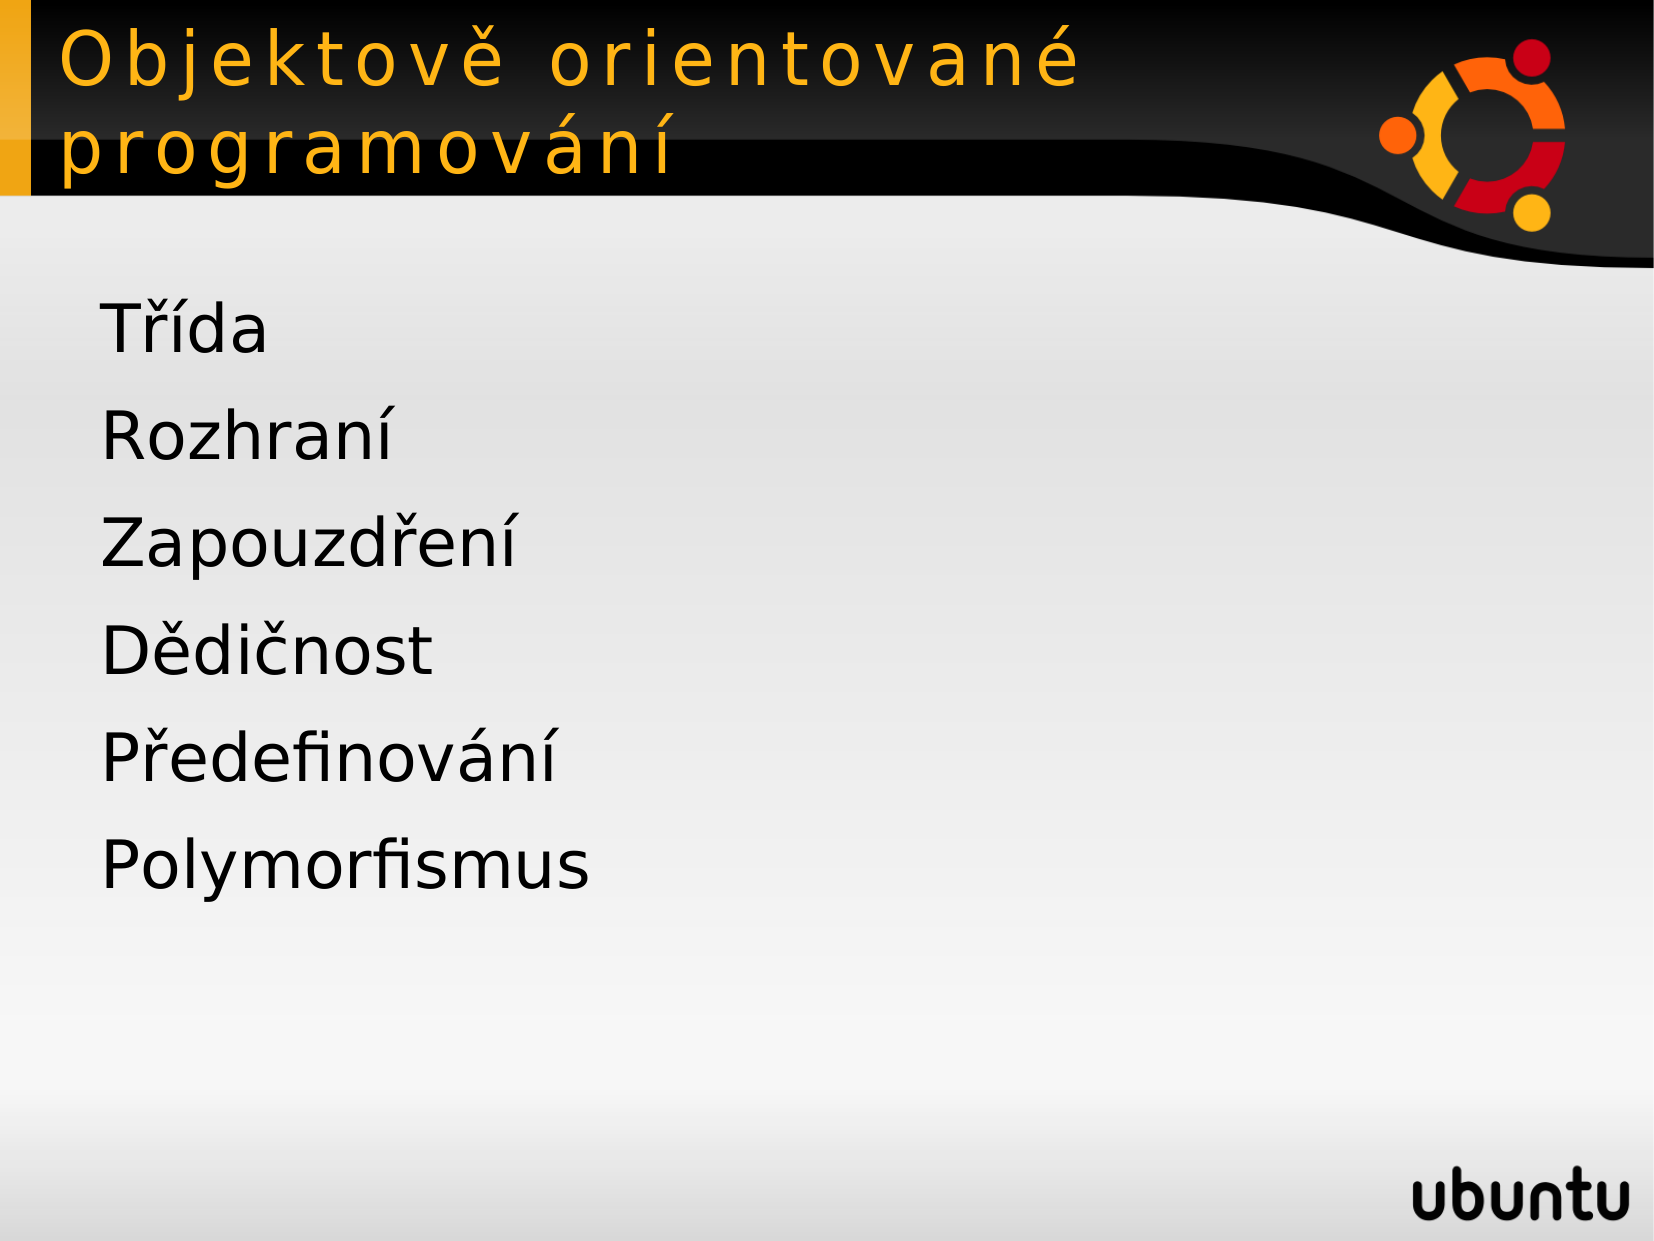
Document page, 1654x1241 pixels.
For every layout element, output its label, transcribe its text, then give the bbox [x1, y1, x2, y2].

picture [0, 0, 1654, 1241]
list Třída Rozhraní Zapouzdření Dědičnost Předefinování Polymorfismus [82, 290, 1571, 1109]
title Objektově orientované programování [59, 16, 1270, 191]
